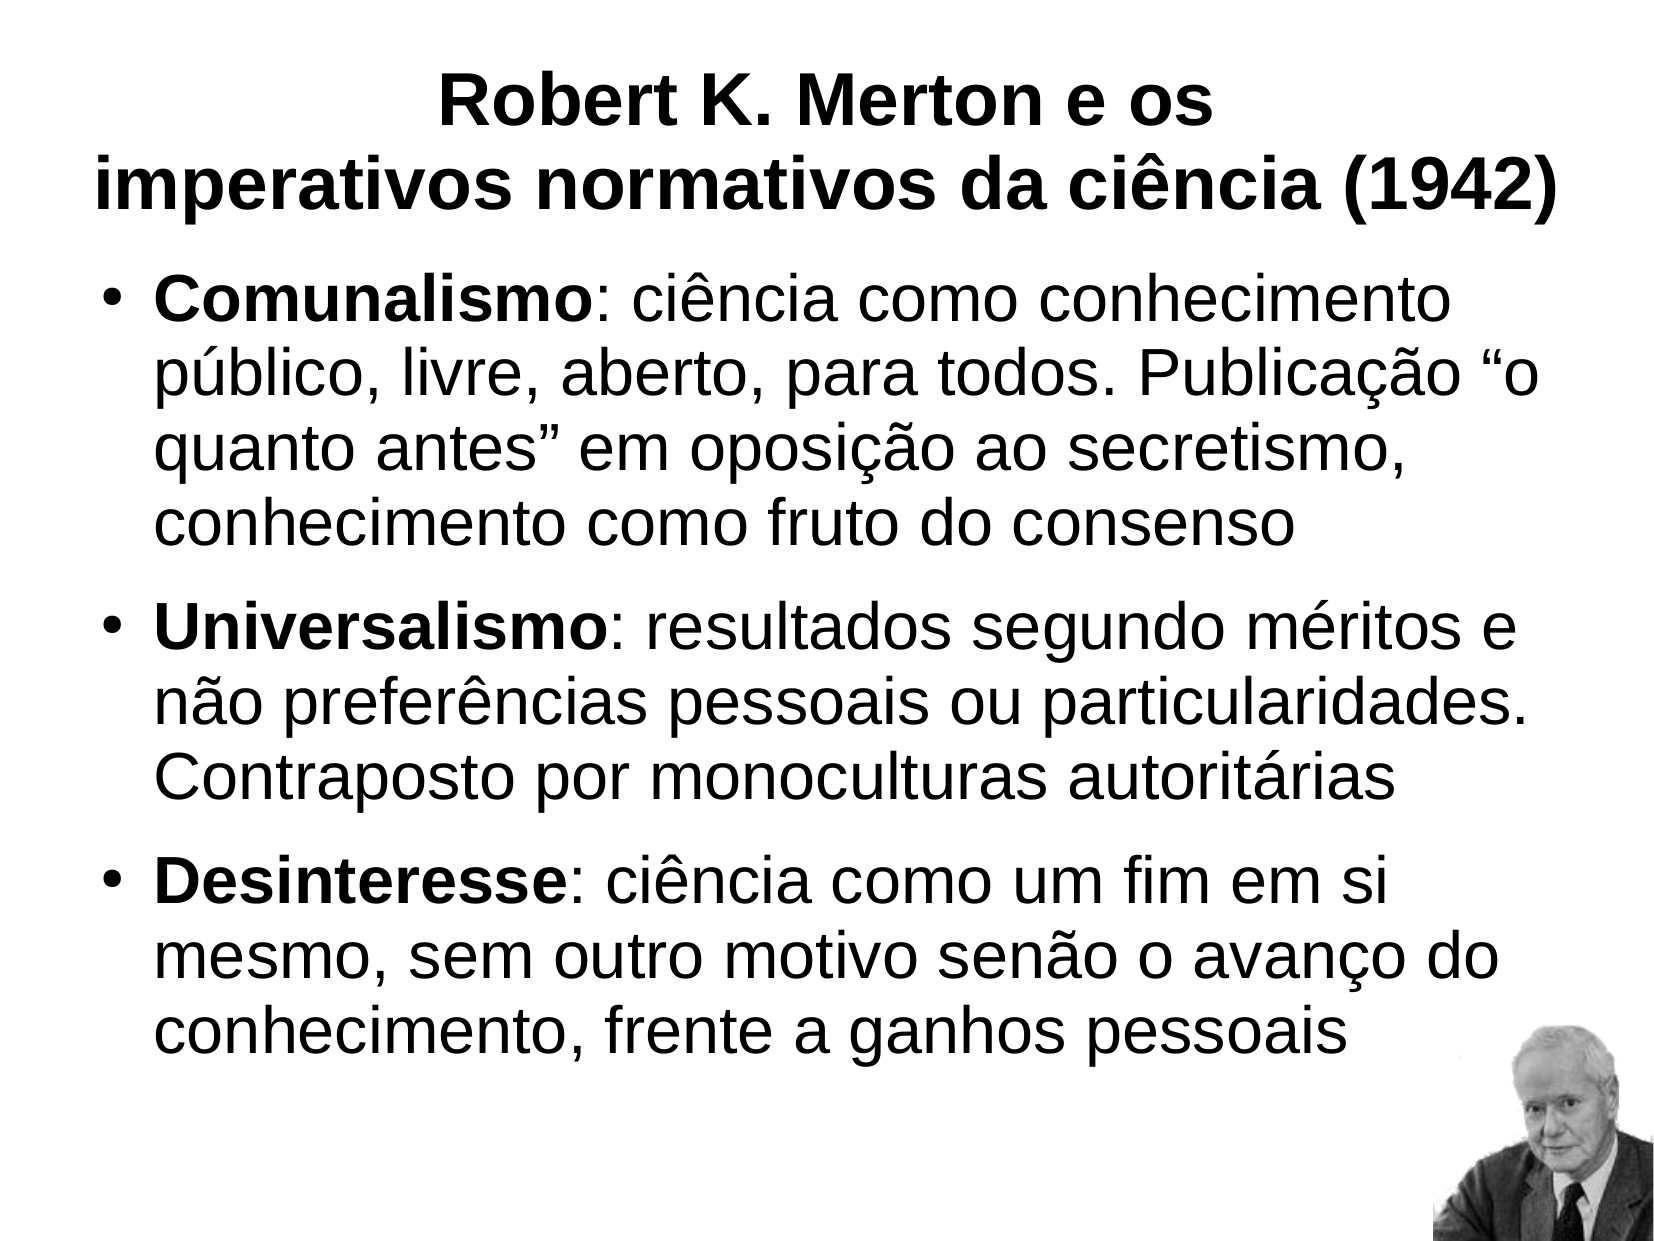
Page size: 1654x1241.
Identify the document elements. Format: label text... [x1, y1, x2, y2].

title Robert K. Merton e os imperativos normativos da ciência (1942) [41, 37, 1613, 245]
picture [1433, 1021, 1654, 1241]
list Comunalismo: ciência como conhecimento público, livre, aberto, para todos. Publicação “o quanto antes” em oposição ao secretismo, conhecimento como fruto do consenso Universalismo: resultados segundo méritos e não preferências pessoais ou particularidades. Contraposto por monoculturas autoritárias Desinteresse: ciência como um fim em si mesmo, sem outro motivo senão o avanço do conhecimento, frente a ganhos pessoais [82, 260, 1571, 1068]
